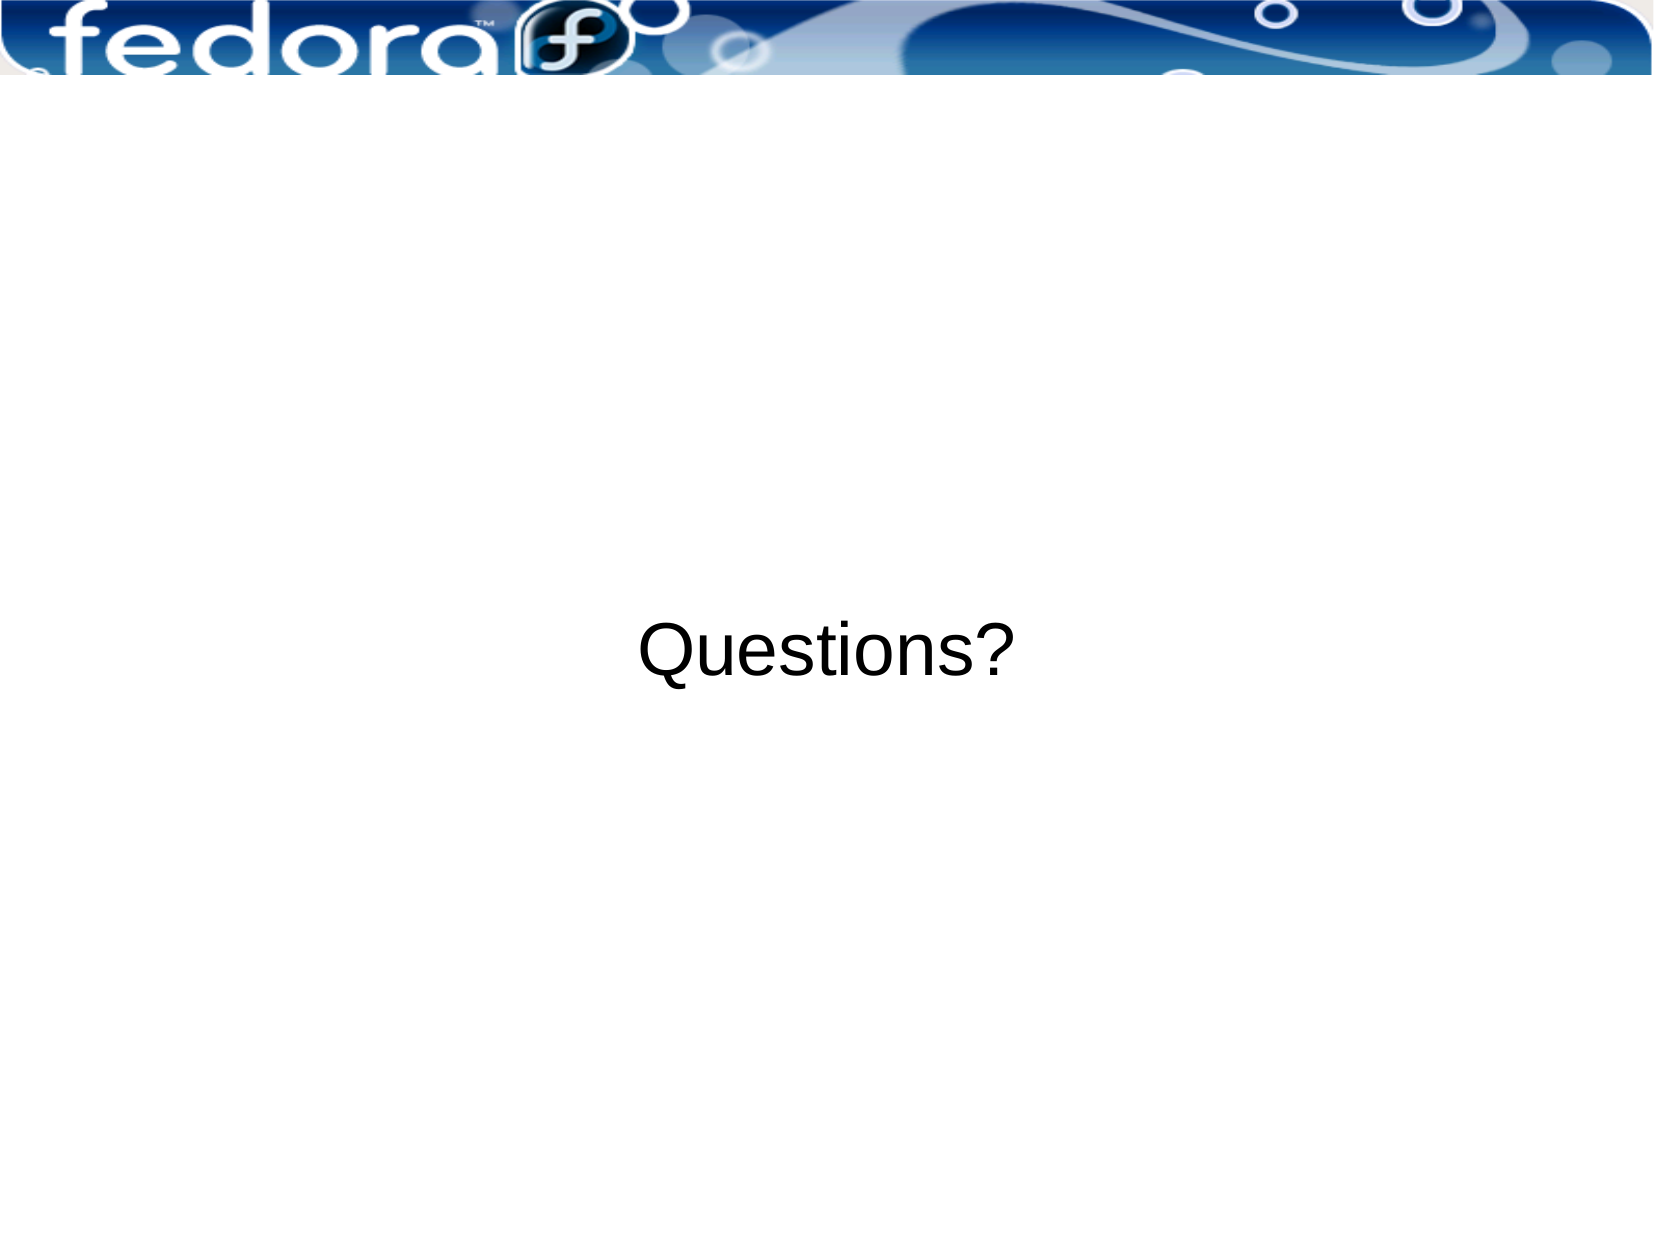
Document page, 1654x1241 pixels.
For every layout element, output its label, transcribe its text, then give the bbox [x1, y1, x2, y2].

picture [0, 0, 1654, 76]
subtitle Questions? [82, 256, 1571, 1043]
